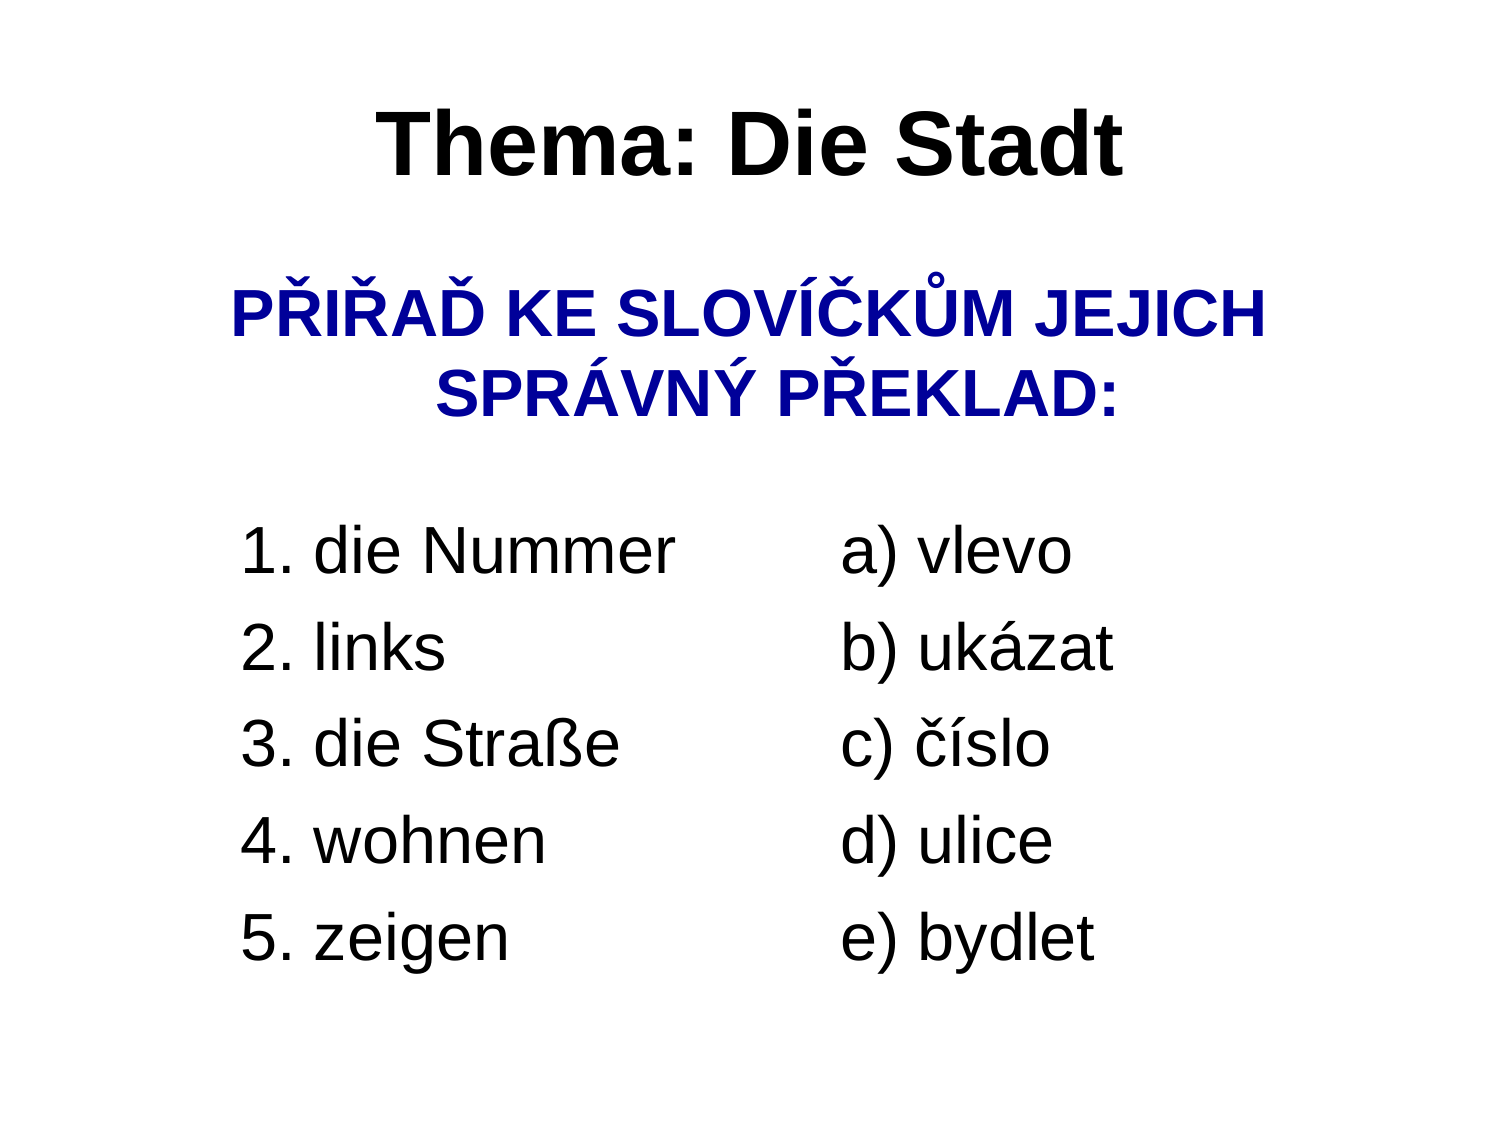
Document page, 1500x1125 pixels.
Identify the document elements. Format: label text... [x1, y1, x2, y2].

list PŘIŘAĎ KE SLOVÍČKŮM JEJICH SPRÁVNÝ PŘEKLAD: 1. die Nummer a) vlevo 2. links b) ukázat 3. die Straße c) číslo 4. wohnen d) ulice 5. zeigen e) bydlet [75, 262, 1426, 1007]
title Thema: Die Stadt [75, 45, 1426, 233]
